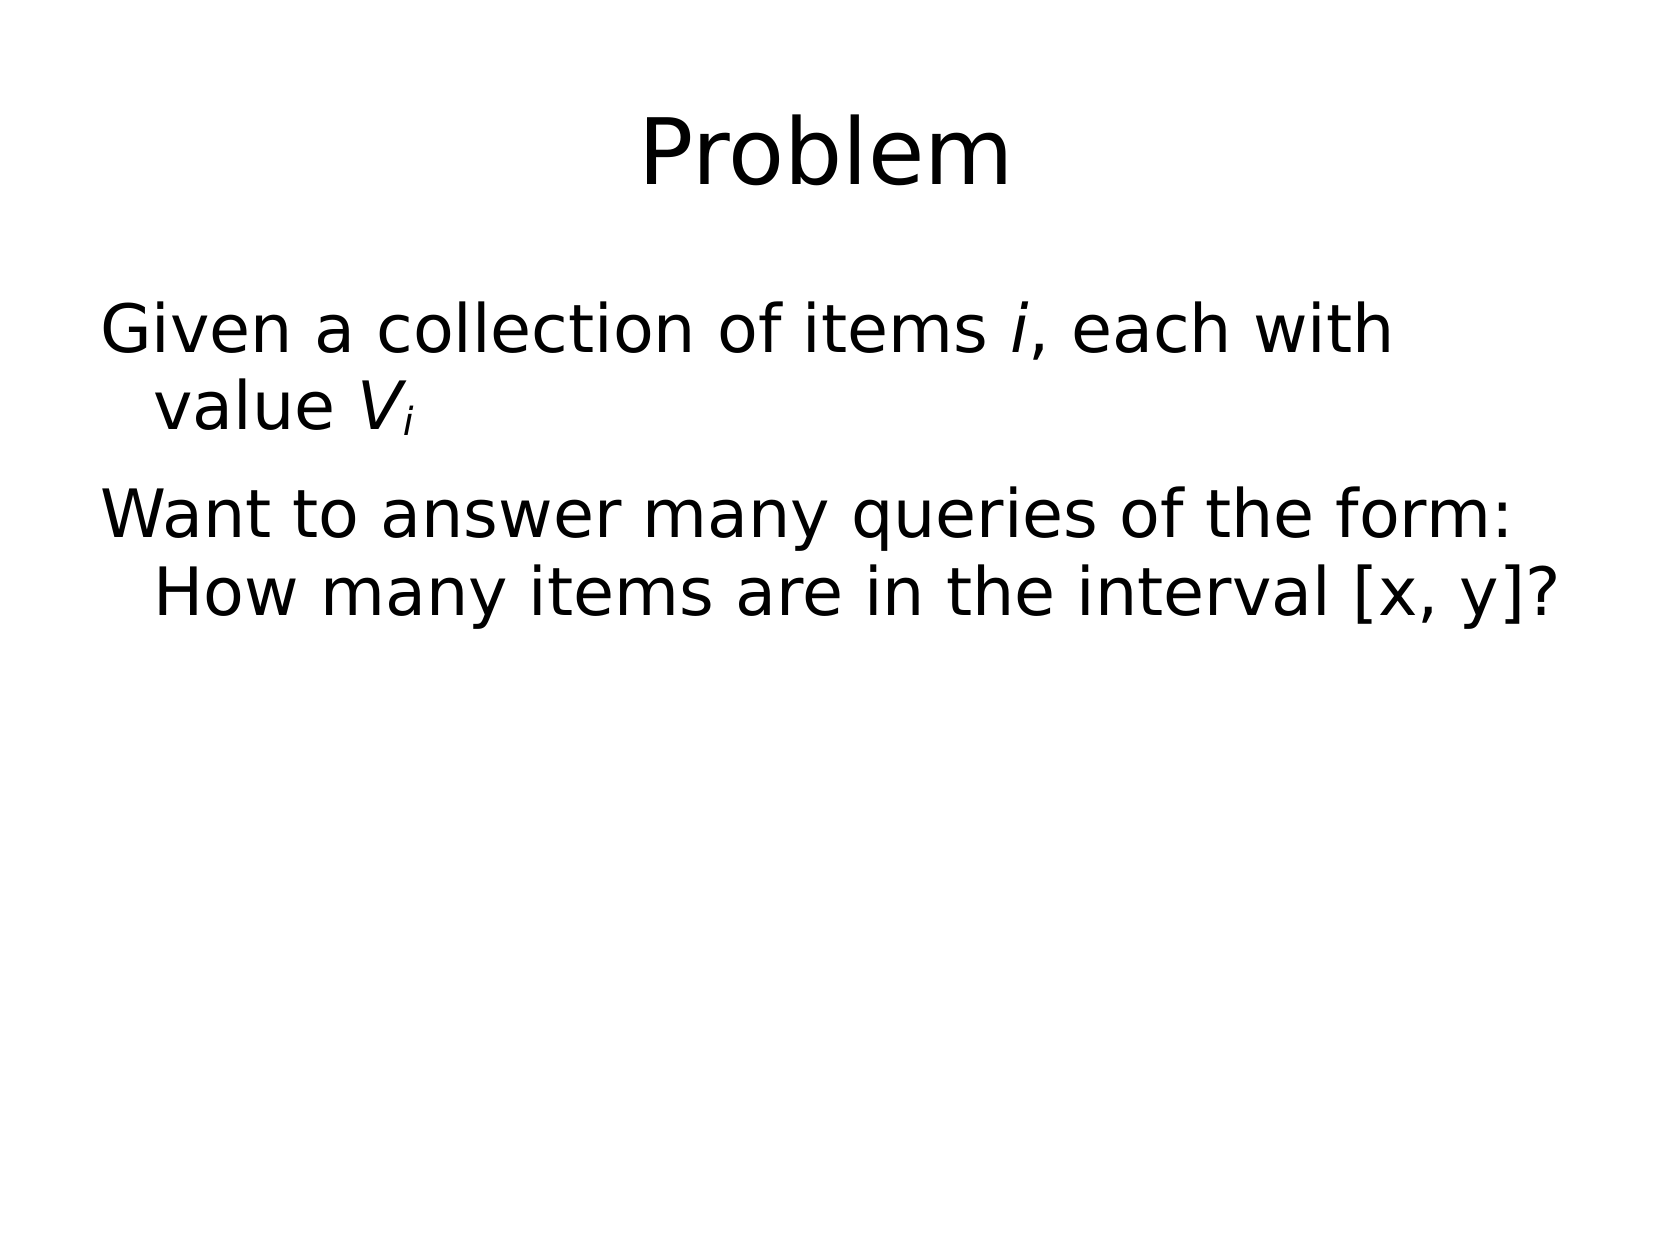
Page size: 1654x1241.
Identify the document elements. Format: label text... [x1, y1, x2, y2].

list Given a collection of items i, each with value Vi Want to answer many queries of the form: How many items are in the interval [x, y]? [82, 290, 1571, 1094]
title Problem [82, 49, 1571, 257]
